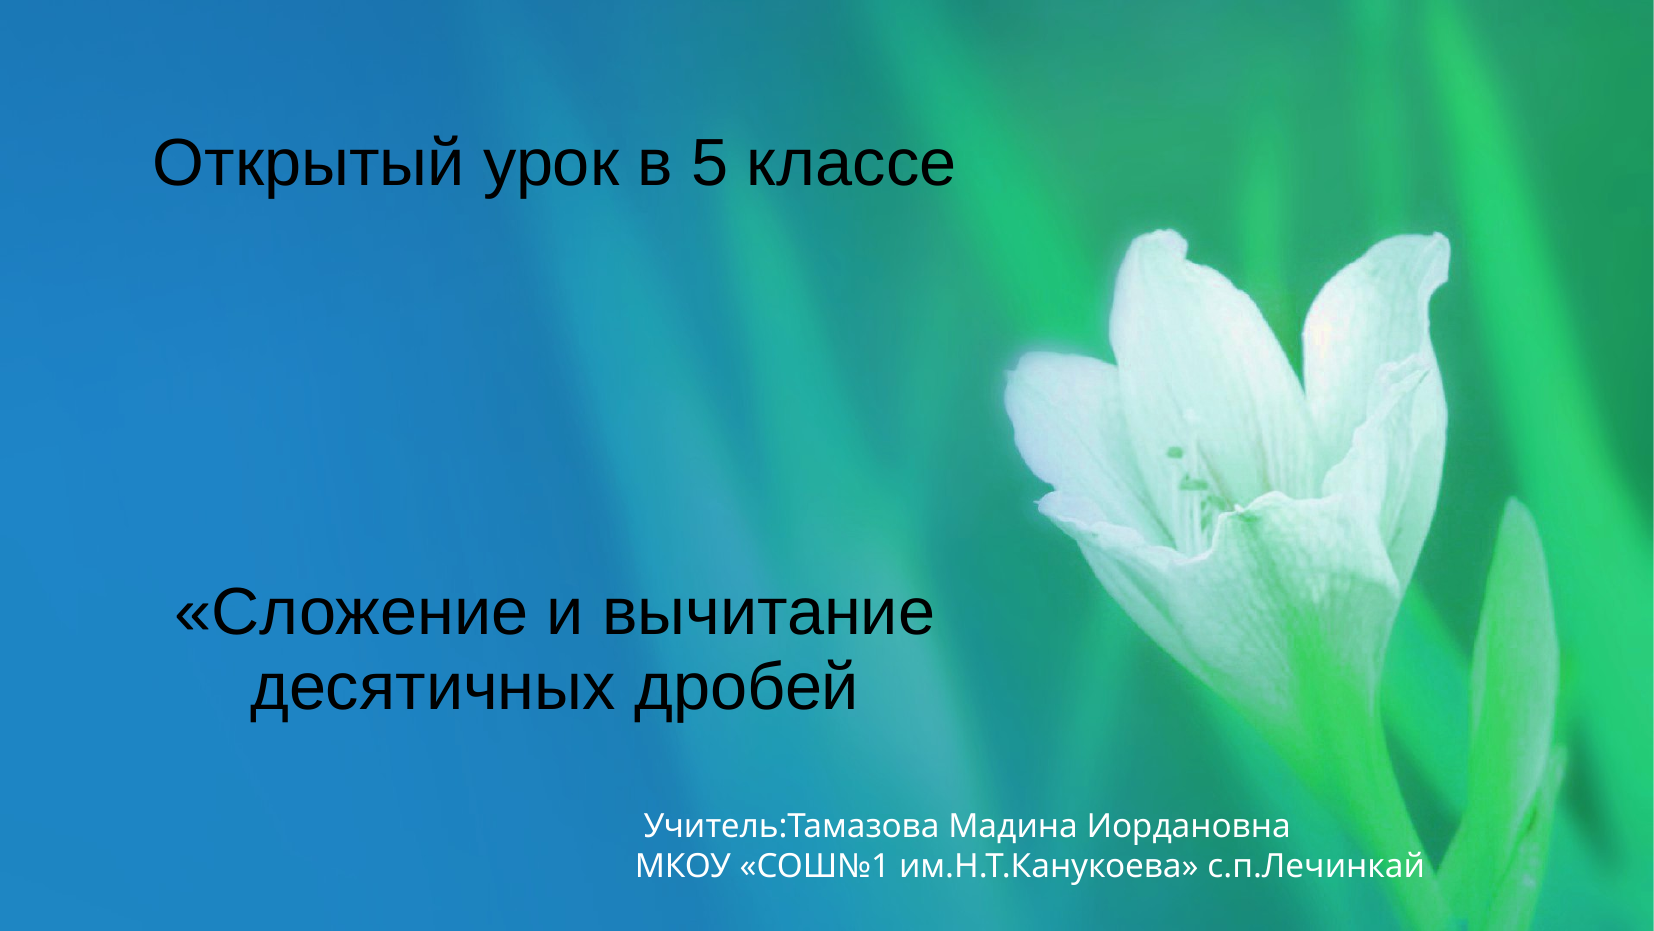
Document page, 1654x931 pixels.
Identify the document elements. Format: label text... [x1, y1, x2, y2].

picture [0, 0, 1654, 931]
text_box Учитель:Тамазова Мадина Иордановна МКОУ «СОШ№1 им.Н.Т.Канукоева» с.п.Лечинкай [620, 797, 1506, 892]
subtitle Открытый урок в 5 классе «Сложение и вычитание десятичных дробей [0, 0, 1123, 650]
